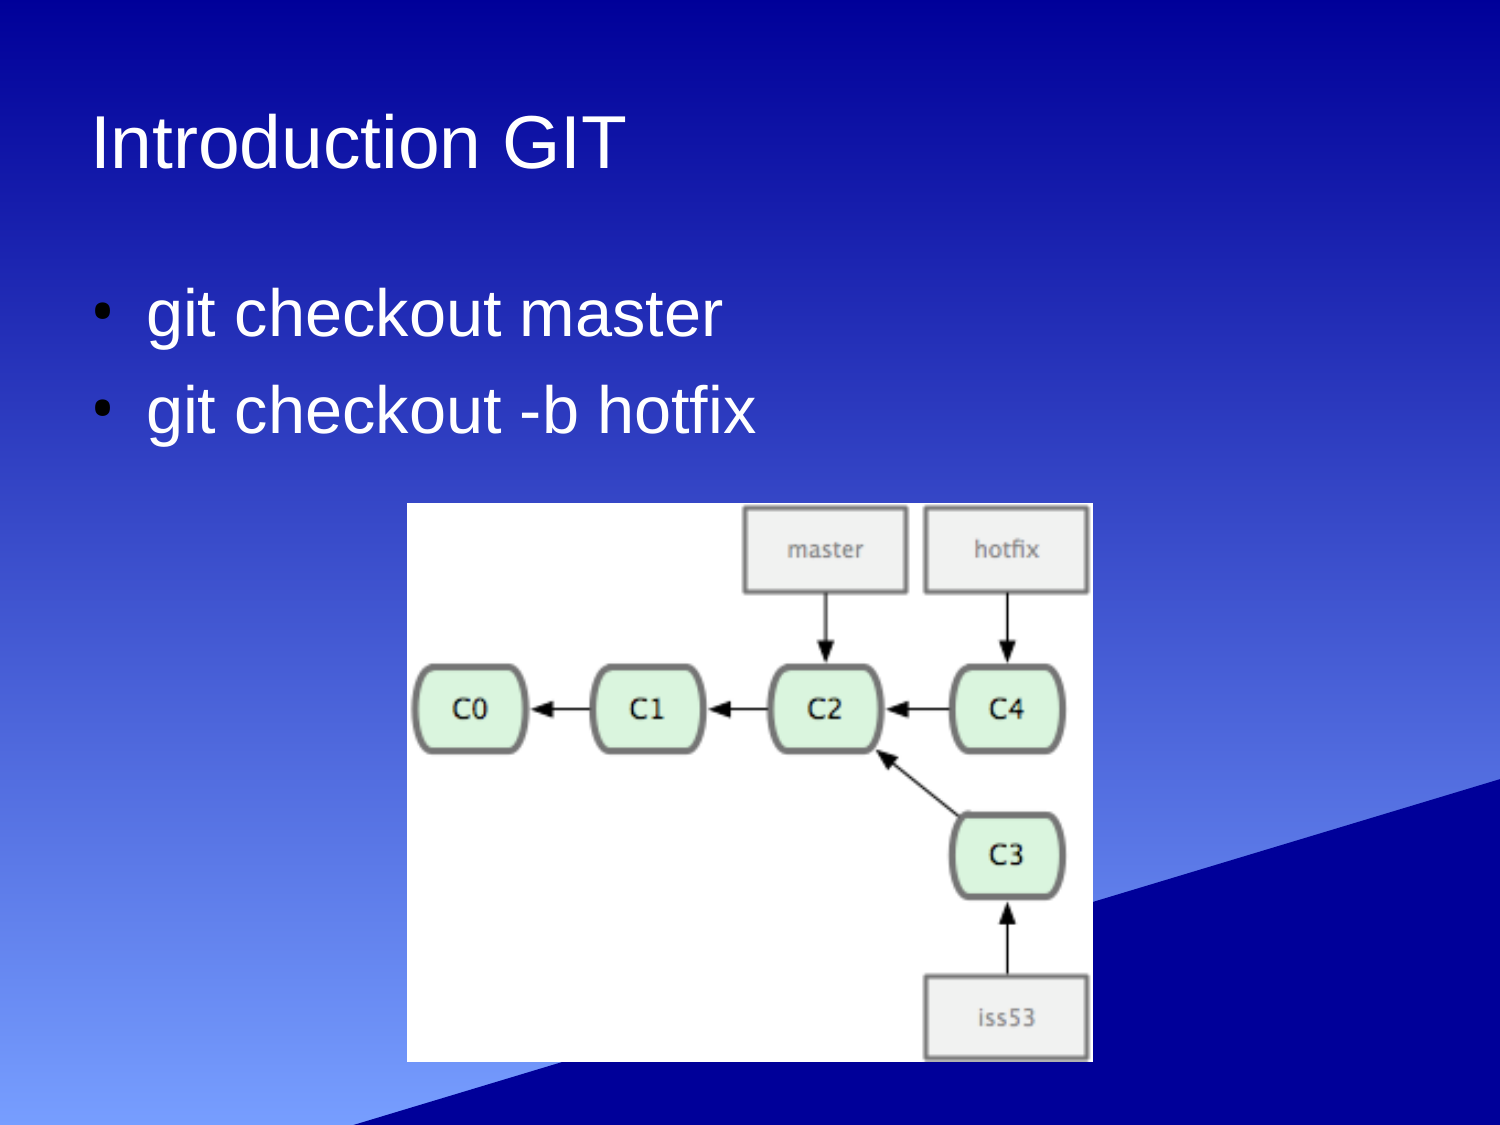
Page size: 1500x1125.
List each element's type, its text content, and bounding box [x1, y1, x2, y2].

picture [407, 503, 1093, 1062]
title Introduction GIT [75, 45, 1426, 233]
list git checkout master git checkout -b hotfix [75, 262, 1426, 1005]
